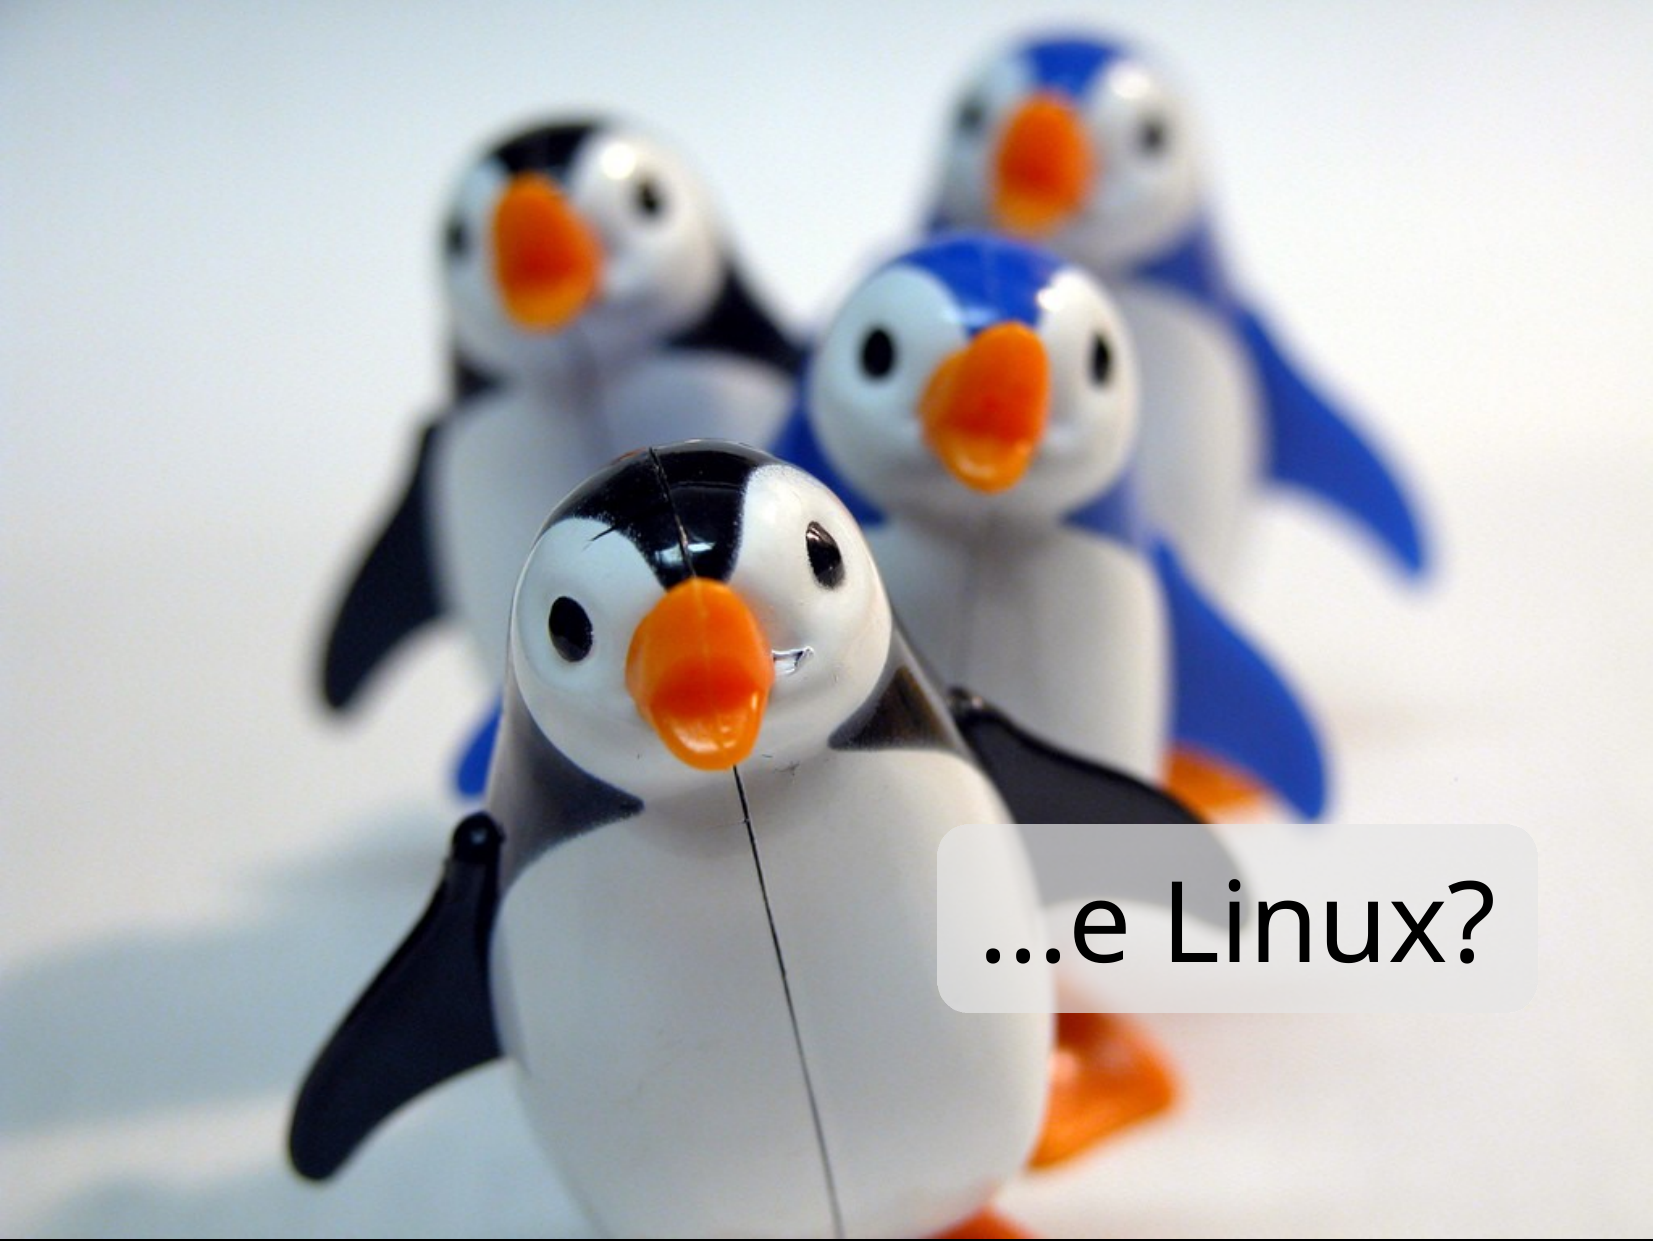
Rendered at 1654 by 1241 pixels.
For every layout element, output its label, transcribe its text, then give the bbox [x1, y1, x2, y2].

picture [0, 0, 1653, 1239]
text_box ...e Linux? [963, 824, 1511, 829]
